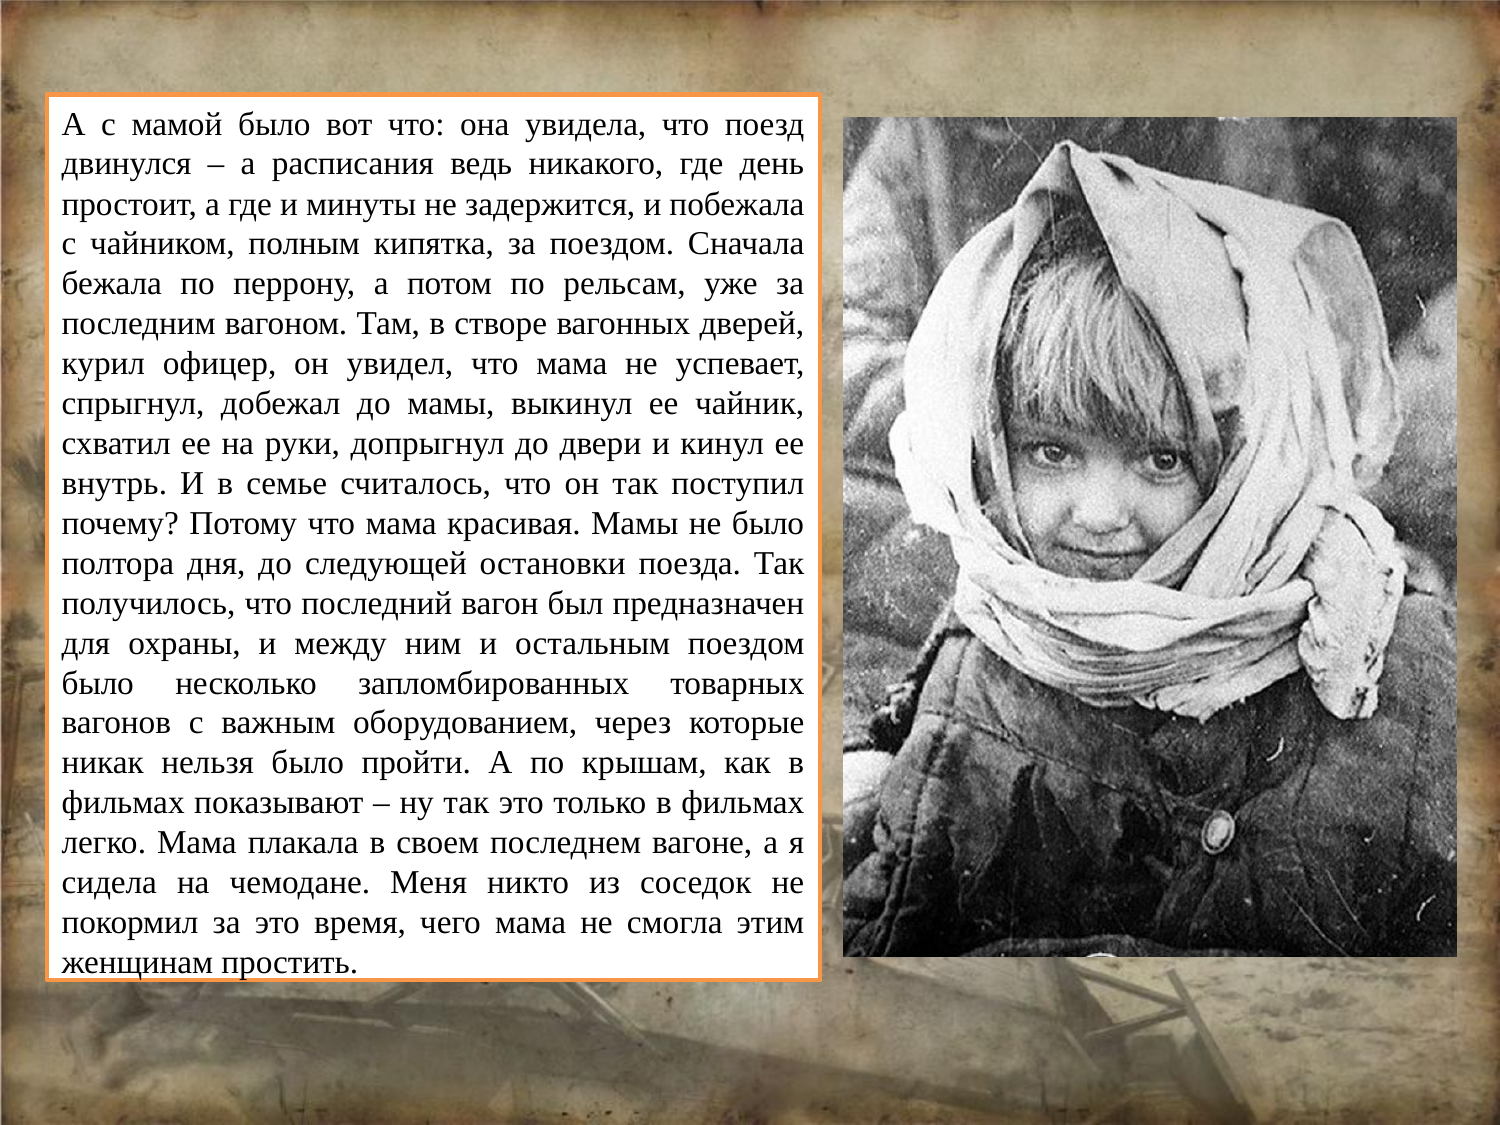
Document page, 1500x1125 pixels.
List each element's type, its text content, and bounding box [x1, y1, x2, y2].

picture [0, 0, 1500, 1125]
list А с мамой было вот что: она увидела, что поезд двинулся – а расписания ведь никакого, где день простоит, а где и минуты не задержится, и побежала с чайником, полным кипятка, за поездом. Сначала бежала по перрону, а потом по рельсам, уже за последним вагоном. Там, в створе вагонных дверей, курил офицер, он увидел, что мама не успевает, спрыгнул, добежал до мамы, выкинул ее чайник, схватил ее на руки, допрыгнул до двери и кинул ее внутрь. И в семье считалось, что он так поступил почему? Потому что мама красивая. Мамы не было полтора дня, до следующей остановки поезда. Так получилось, что последний вагон был предназначен для охраны, и между ним и остальным поездом было несколько запломбированных товарных вагонов с важным оборудованием, через которые никак нельзя было пройти. А по крышам, как в фильмах показывают – ну так это только в фильмах легко. Мама плакала в своем последнем вагоне, а я сидела на чемодане. Меня никто из соседок не покормил за это время, чего мама не смогла этим женщинам простить. [46, 94, 821, 981]
title [75, 45, 1425, 233]
